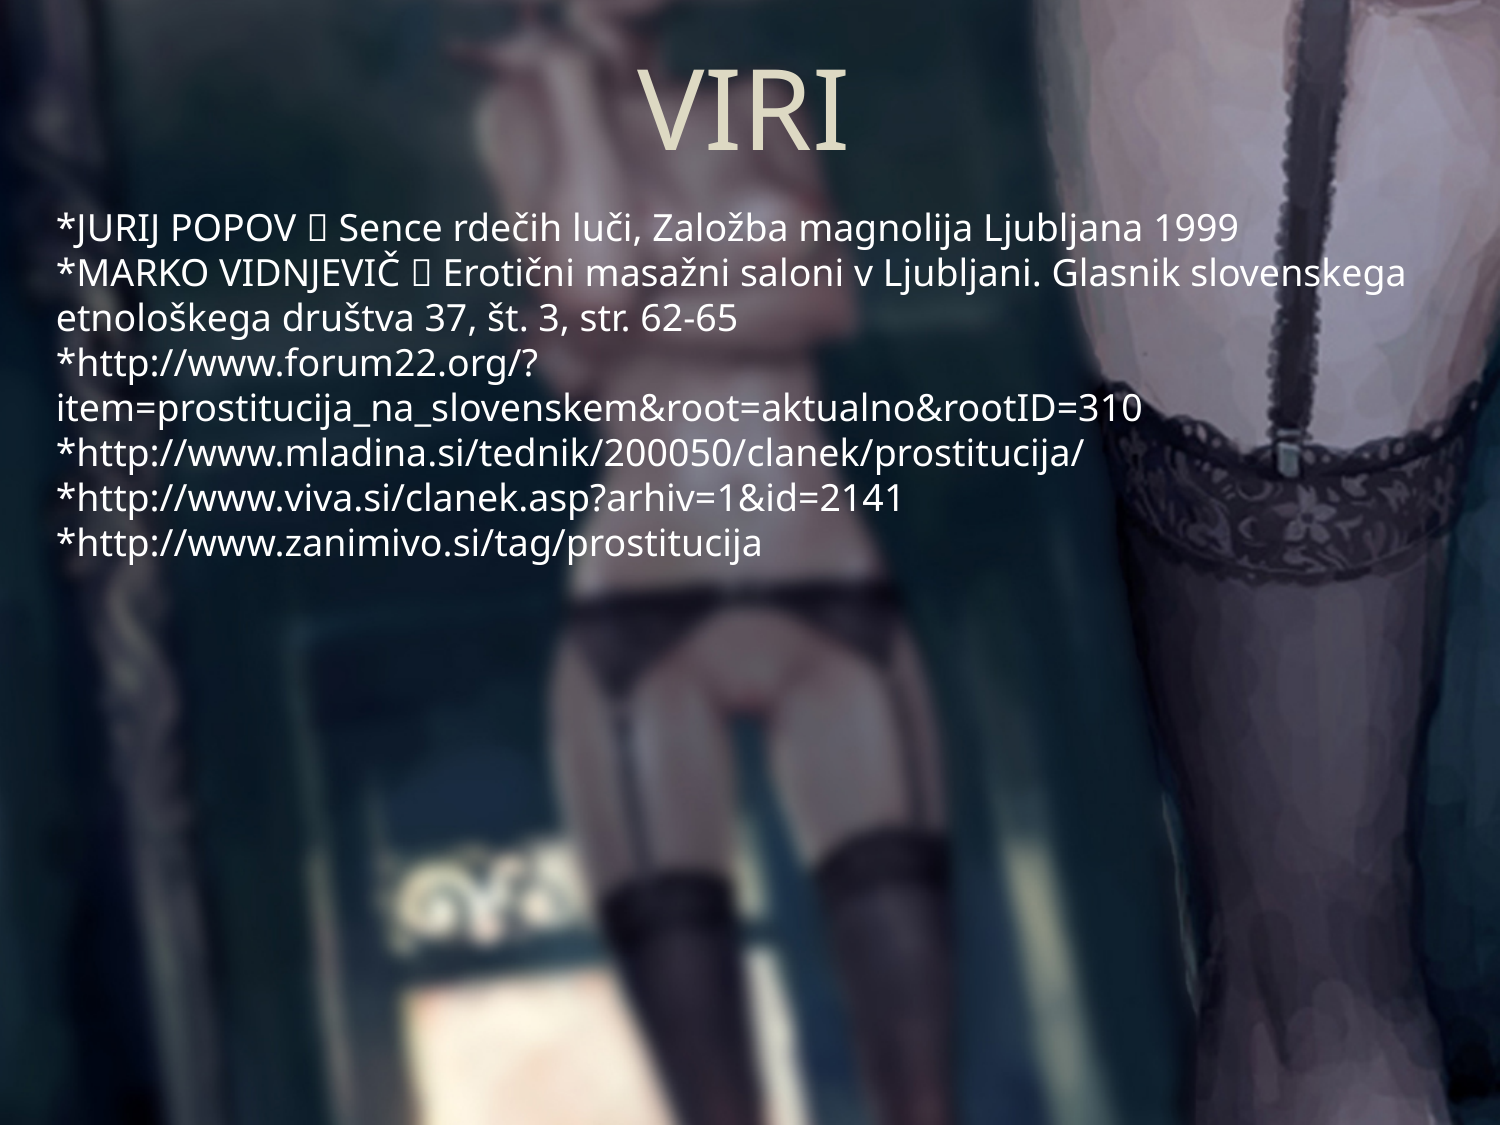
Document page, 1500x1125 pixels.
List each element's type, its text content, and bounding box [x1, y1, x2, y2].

text_box VIRI [29, 30, 1459, 181]
picture [0, 0, 1500, 1125]
text_box *JURIJ POPOV  Sence rdečih luči, Založba magnolija Ljubljana 1999 *MARKO VIDNJEVIČ  Erotični masažni saloni v Ljubljani. Glasnik slovenskega etnološkega društva 37, št. 3, str. 62-65 *http://www.forum22.org/?item=prostitucija_na_slovenskem&root=aktualno&rootID=310 *http://www.mladina.si/tednik/200050/clanek/prostitucija/ *http://www.viva.si/clanek.asp?arhiv=1&id=2141 *http://www.zanimivo.si/tag/prostitucija [41, 196, 1471, 572]
